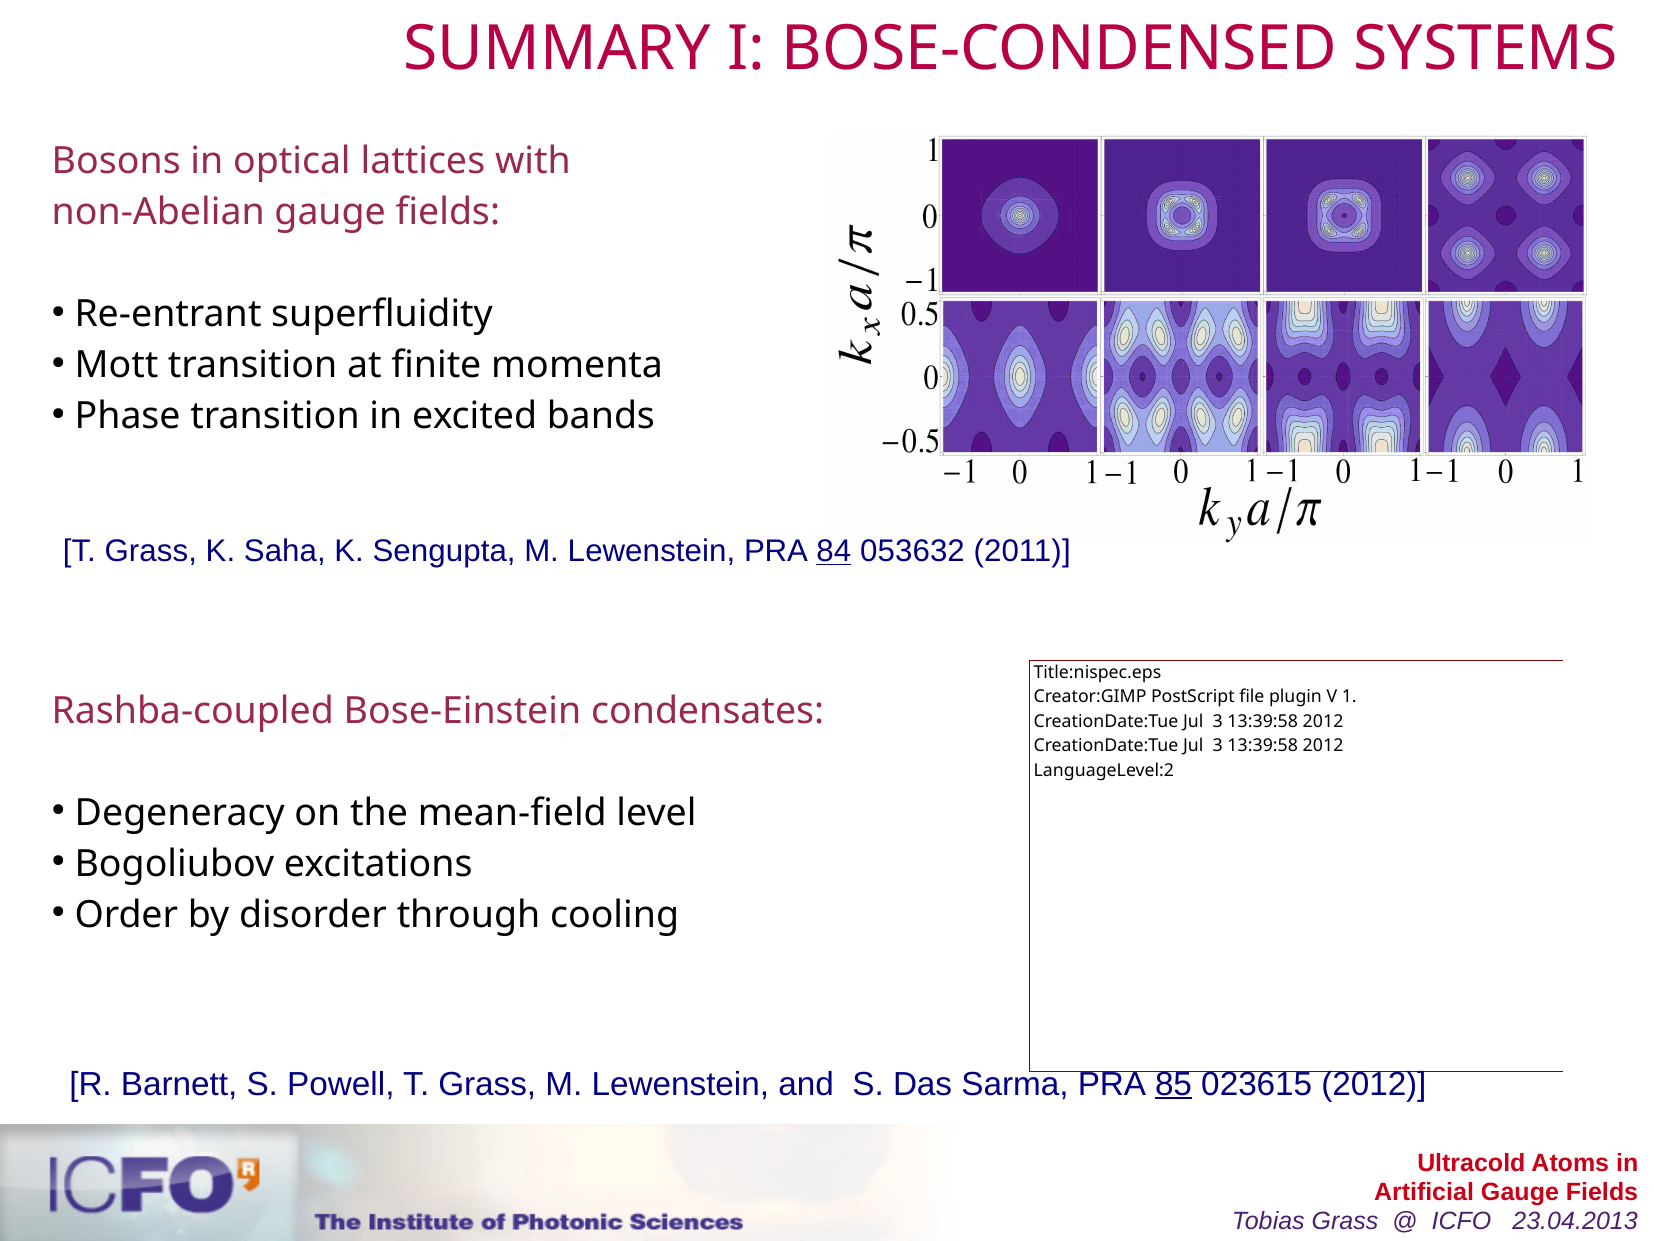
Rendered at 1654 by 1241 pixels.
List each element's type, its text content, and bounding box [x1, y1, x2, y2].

text_box [T. Grass, K. Saha, K. Sengupta, M. Lewenstein, PRA 84 053632 (2011)] [46, 524, 1088, 578]
text_box SUMMARY I: BOSE-CONDENSED SYSTEMS [0, 0, 1651, 99]
text_box Bosons in optical lattices with non-Abelian gauge fields: Re-entrant superfluidity Mott transition at finite momenta Phase transition in excited bands [36, 126, 1126, 511]
text_box [R. Barnett, S. Powell, T. Grass, M. Lewenstein, and S. Das Sarma, PRA 85 023615 (2012)] [53, 1056, 1444, 1112]
picture [1027, 658, 1563, 1072]
picture [825, 134, 1589, 543]
text_box Ultracold Atoms in Artificial Gauge Fields Tobias Grass @ ICFO 23.04.2013 [712, 1138, 1654, 1241]
text_box Rashba-coupled Bose-Einstein condensates: Degeneracy on the mean-field level Bogoliubov excitations Order by disorder through cooling [36, 675, 1126, 955]
picture [0, 1124, 976, 1241]
